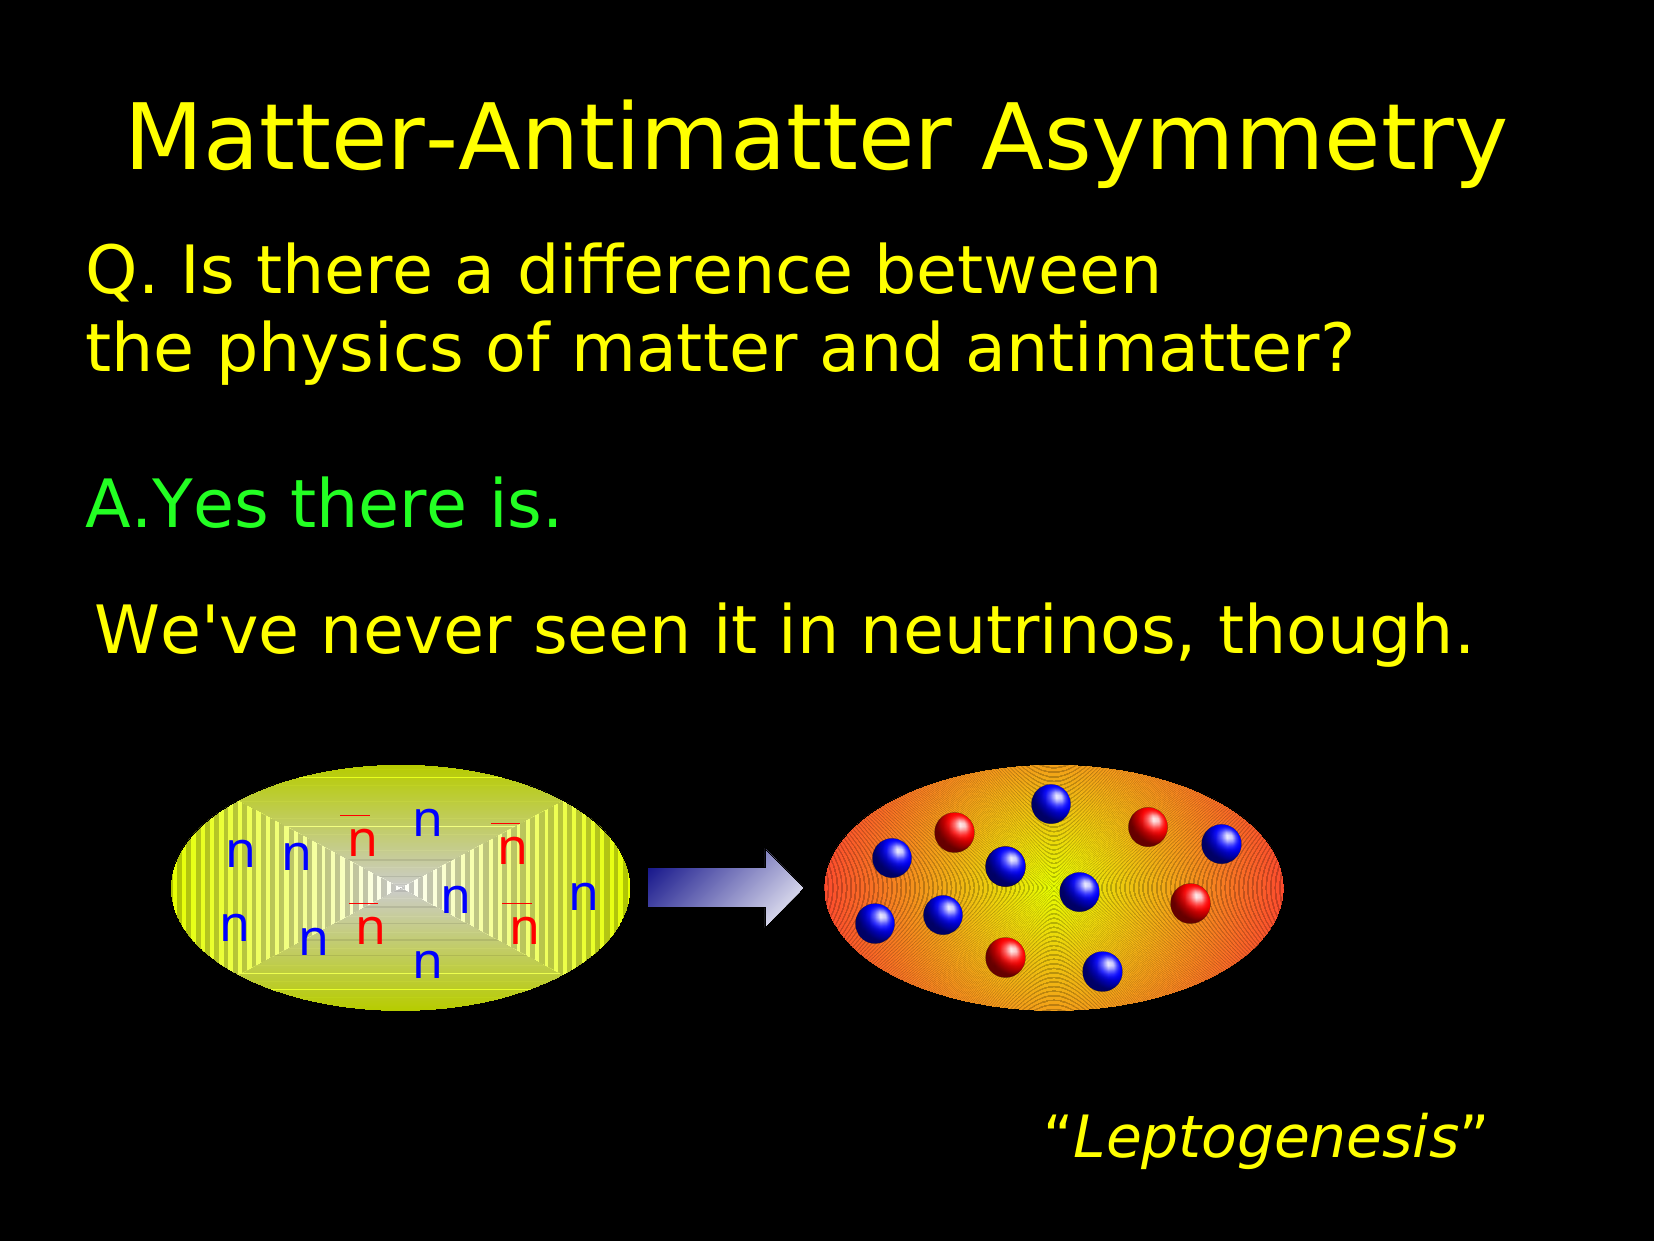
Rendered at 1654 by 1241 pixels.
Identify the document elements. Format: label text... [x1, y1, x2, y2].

text_box n [494, 883, 550, 964]
title Matter-Antimatter Asymmetry [73, 41, 1562, 234]
text_box n [284, 894, 340, 975]
text_box n [397, 775, 454, 856]
text_box n [482, 803, 539, 884]
text_box n [340, 883, 397, 964]
text_box [823, 764, 1285, 1012]
text_box n [210, 806, 266, 887]
text_box “Leptogenesis” [1028, 1096, 1505, 1180]
text_box n [553, 849, 610, 930]
text_box n [204, 880, 261, 961]
text_box n [267, 809, 323, 890]
text_box Q. Is there a difference between the physics of matter and antimatter? A.Yes there is. [70, 224, 1373, 1185]
text_box [170, 818, 210, 953]
text_box [215, 764, 631, 1012]
text_box We've never seen it in neutrinos, though. [79, 584, 1492, 677]
text_box n [332, 795, 389, 876]
text_box [647, 848, 805, 928]
text_box n [397, 917, 454, 998]
text_box n [426, 852, 482, 933]
